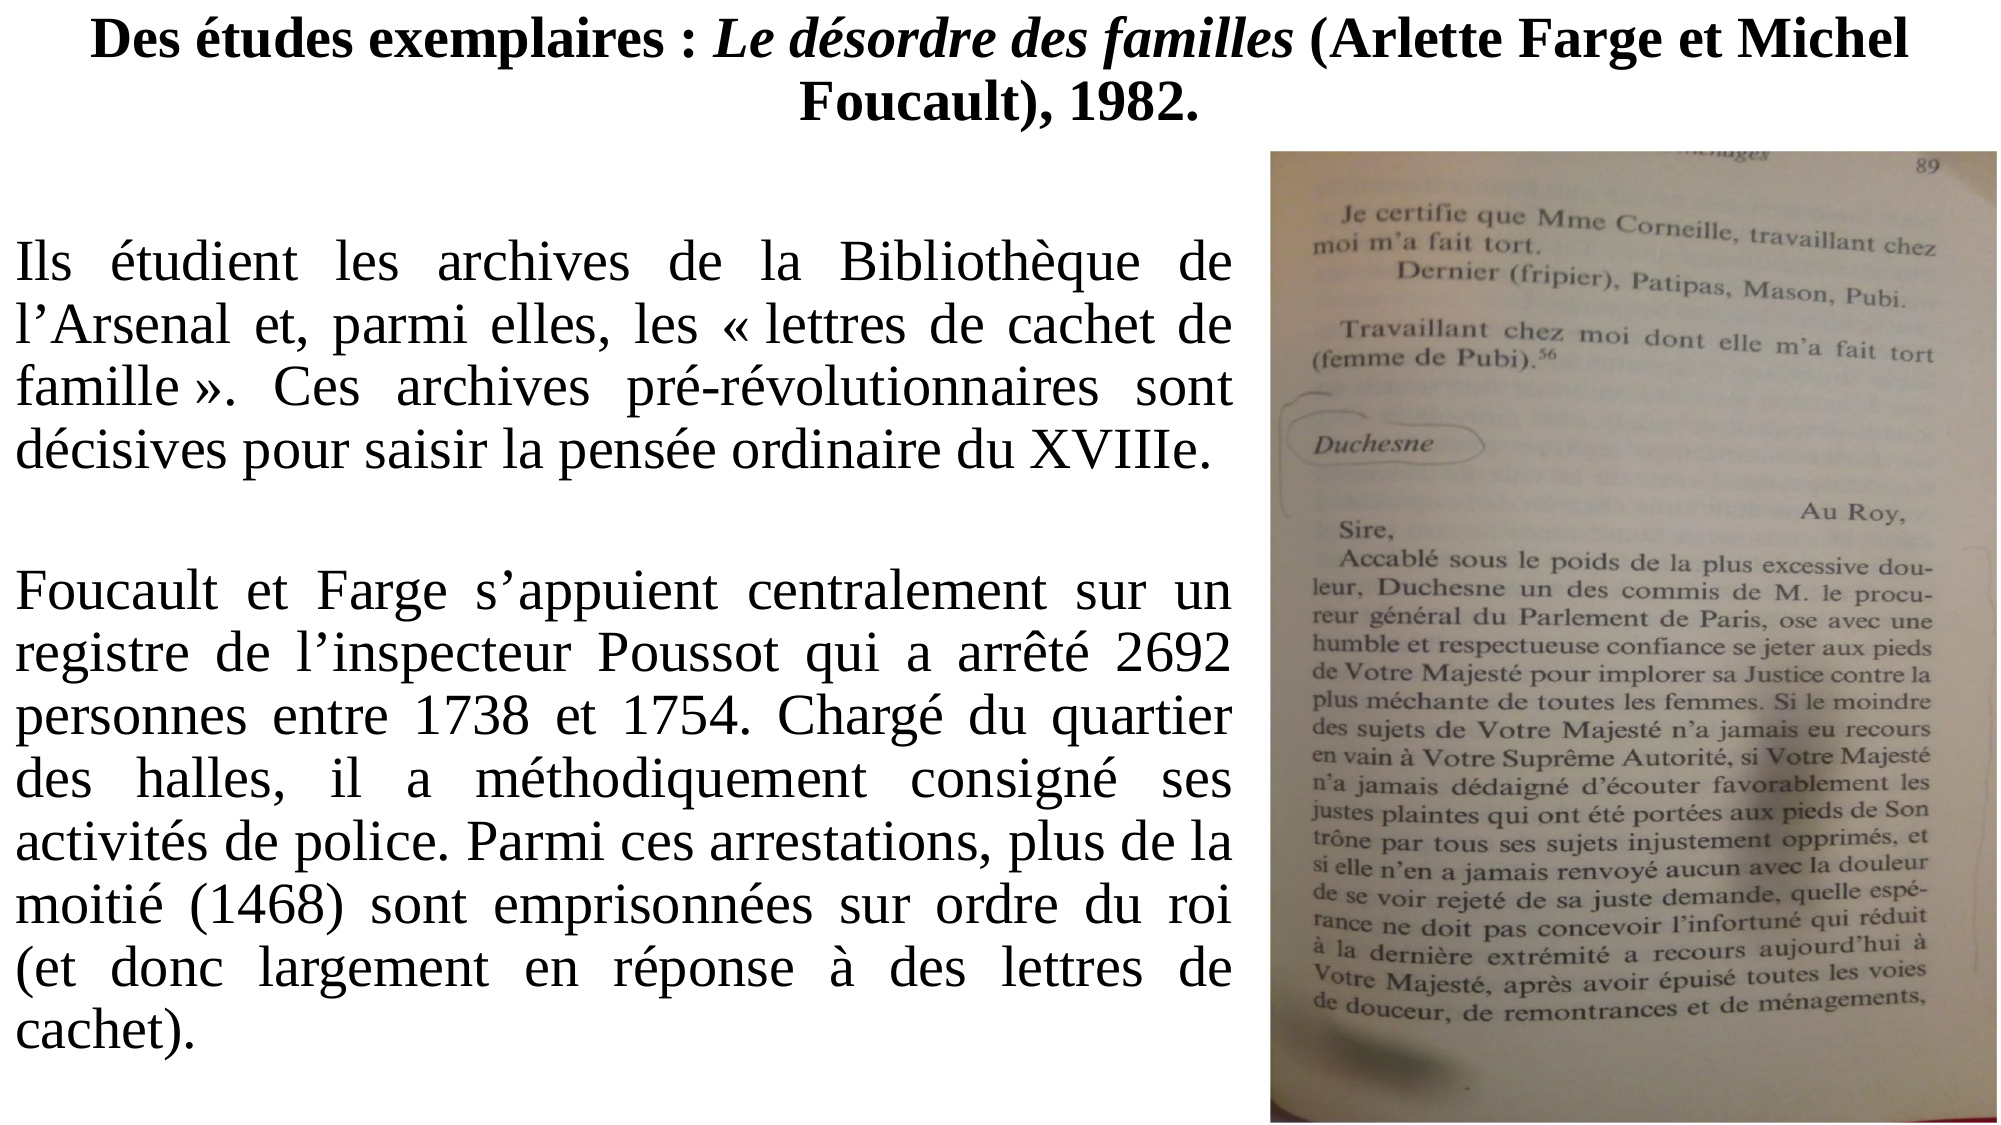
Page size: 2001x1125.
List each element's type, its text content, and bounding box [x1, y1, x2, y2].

list Ils étudient les archives de la Bibliothèque de l’Arsenal et, parmi elles, les « lettres de cachet de famille ». Ces archives pré-révolutionnaires sont décisives pour saisir la pensée ordinaire du XVIIIe. Foucault et Farge s’appuient centralement sur un registre de l’inspecteur Poussot qui a arrêté 2692 personnes entre 1738 et 1754. Chargé du quartier des halles, il a méthodiquement consigné ses activités de police. Parmi ces arrestations, plus de la moitié (1468) sont emprisonnées sur ordre du roi (et donc largement en réponse à des lettres de cachet). [0, 222, 1249, 1125]
title Des études exemplaires : Le désordre des familles (Arlette Farge et Michel Foucault), 1982. [0, 0, 2000, 134]
picture [1160, 133, 2000, 1125]
